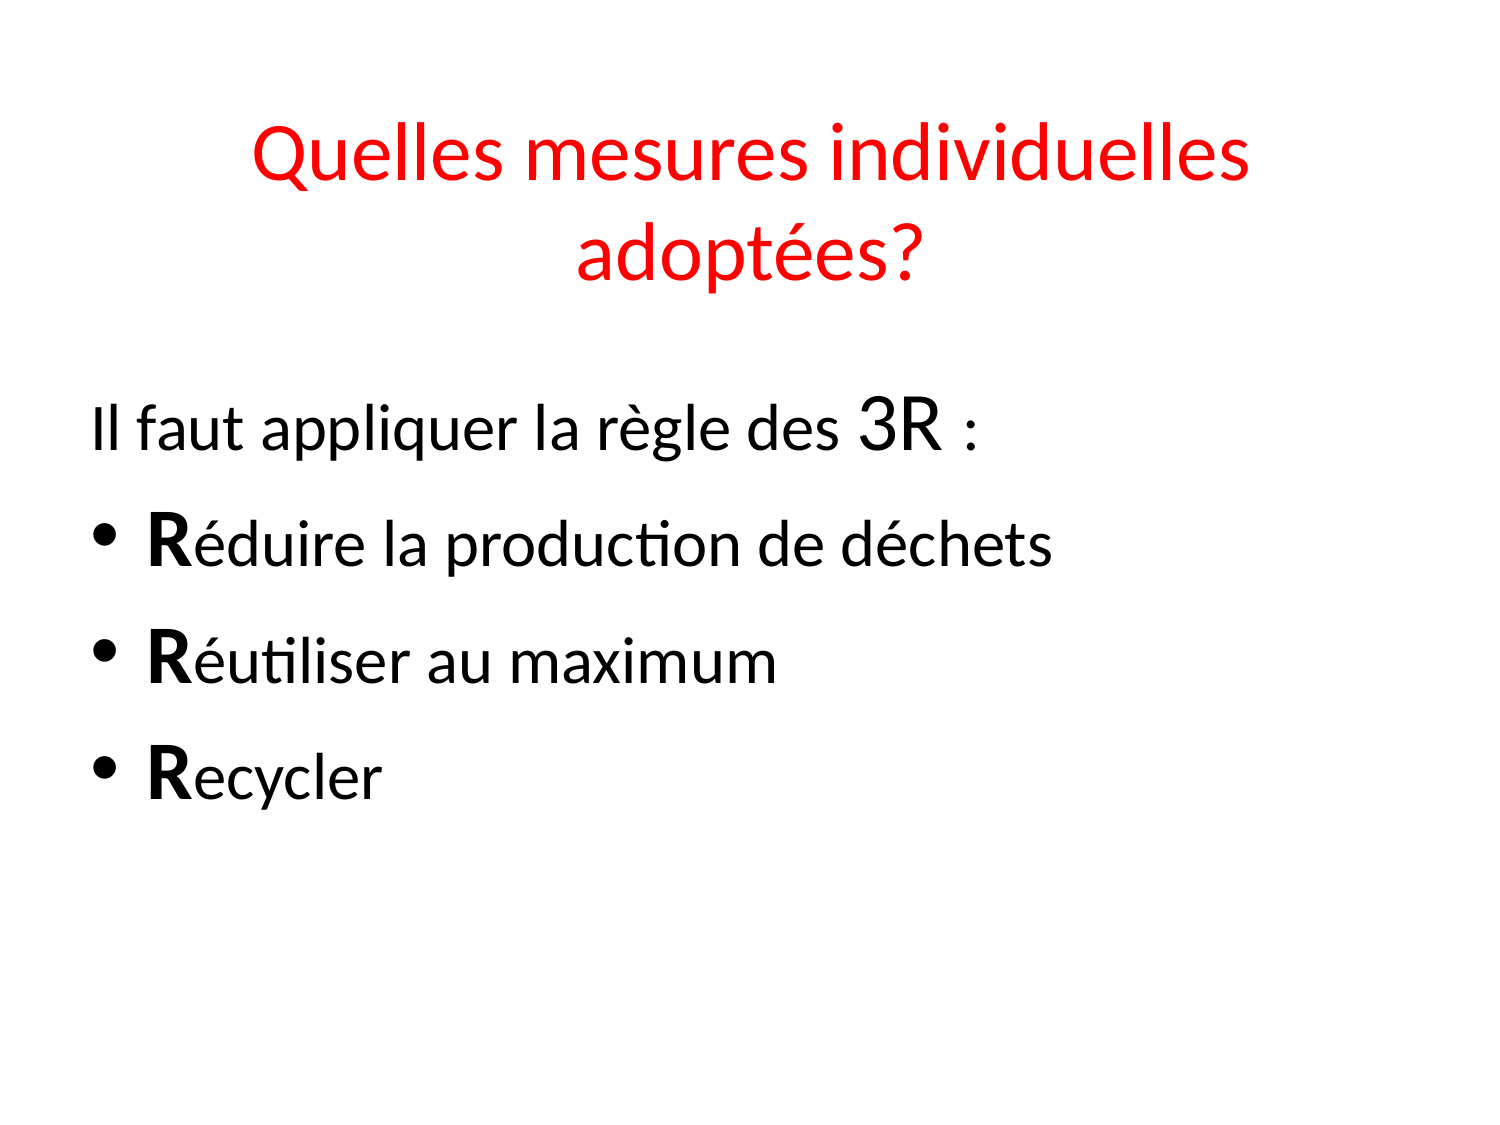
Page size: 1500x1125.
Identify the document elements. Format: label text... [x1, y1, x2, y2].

title Quelles mesures individuelles adoptées? [76, 90, 1427, 278]
list Il faut appliquer la règle des 3R : Réduire la production de déchets Réutiliser au maximum Recycler [75, 262, 1426, 1005]
